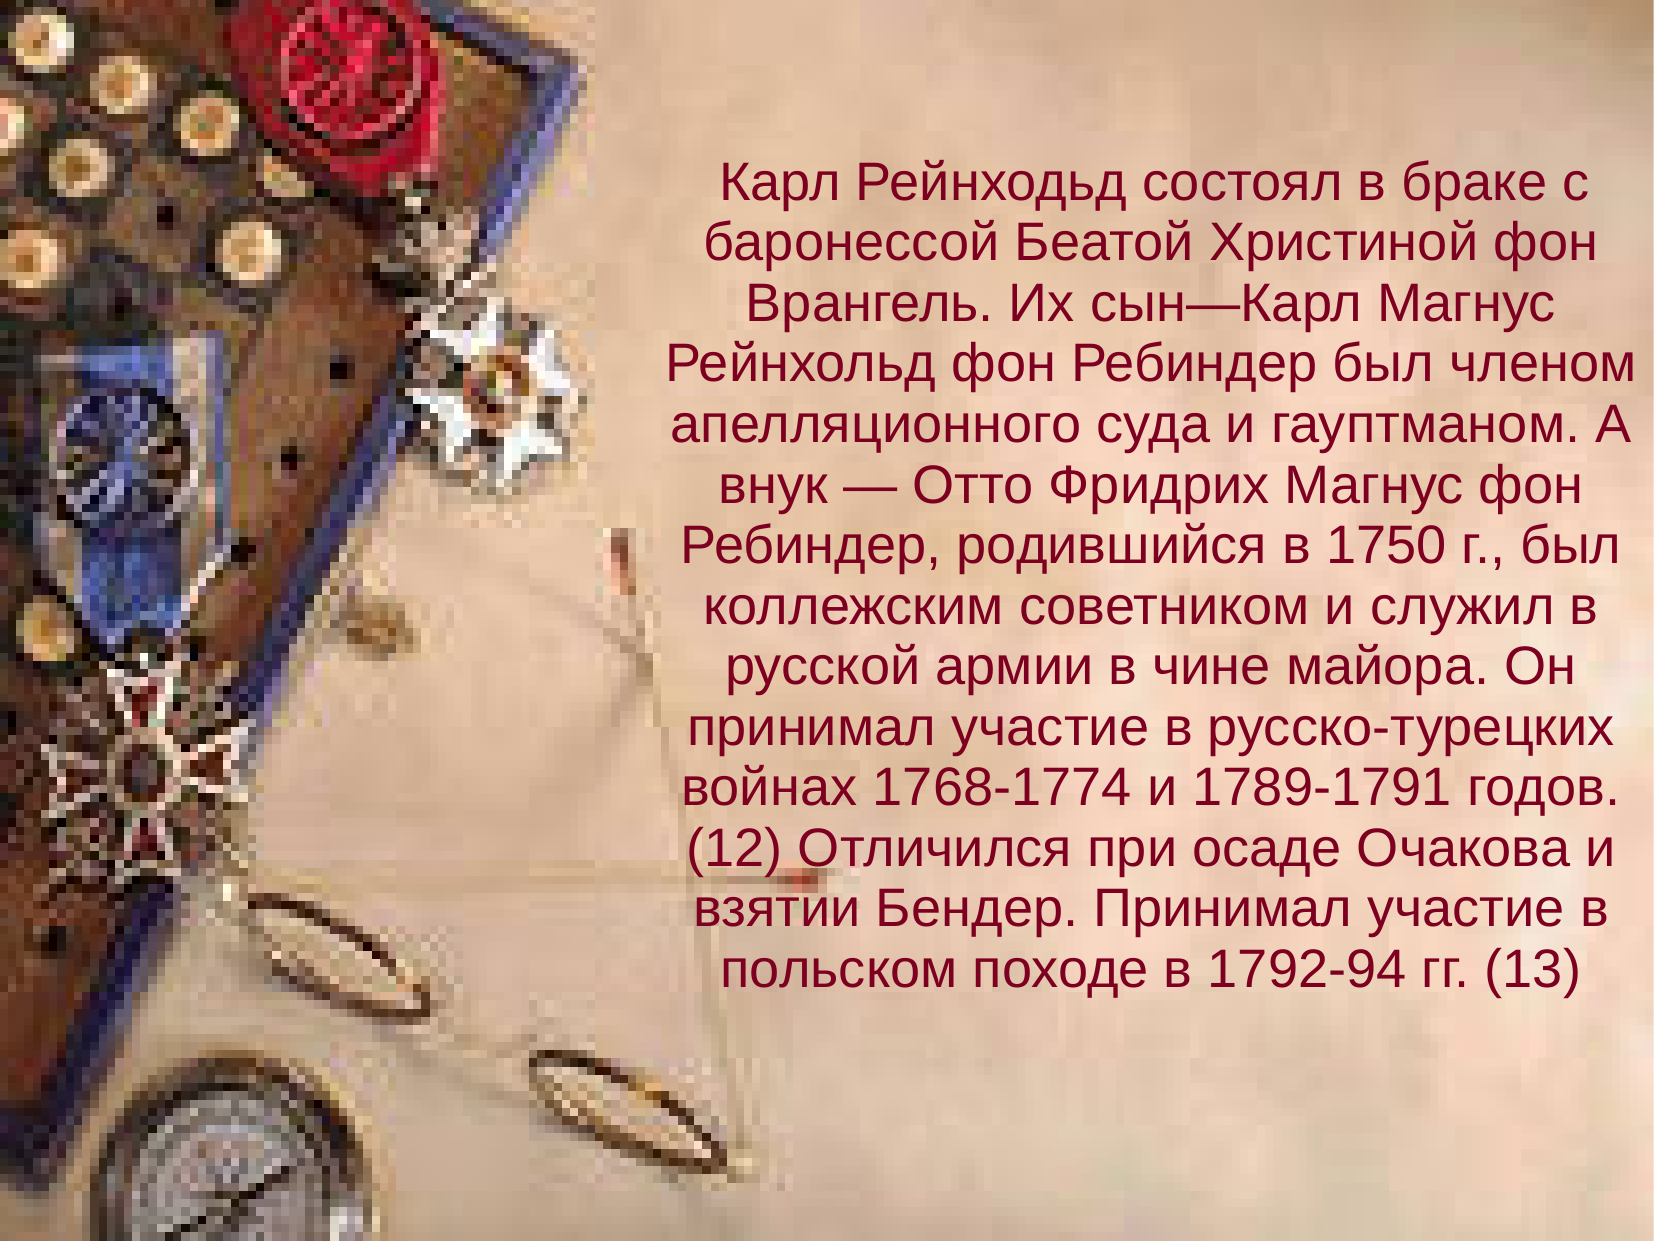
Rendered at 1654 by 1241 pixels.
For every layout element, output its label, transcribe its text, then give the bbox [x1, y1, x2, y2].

subtitle Карл Рейнходьд состоял в браке с баронессой Беатой Христиной фон Врангель. Их сын―Карл Магнус Рейнхольд фон Ребиндер был членом апелляционного суда и гауптманом. А внук ― Отто Фридрих Магнус фон Ребиндер, родившийся в 1750 г., был коллежским советником и служил в русской армии в чине майора. Он принимал участие в русско-турецких войнах 1768-1774 и 1789-1791 годов. (12) Отличился при осаде Очакова и взятии Бендер. Принимал участие в польском походе в 1792-94 гг. (13) [649, 0, 1654, 1211]
picture [0, 0, 1654, 1241]
